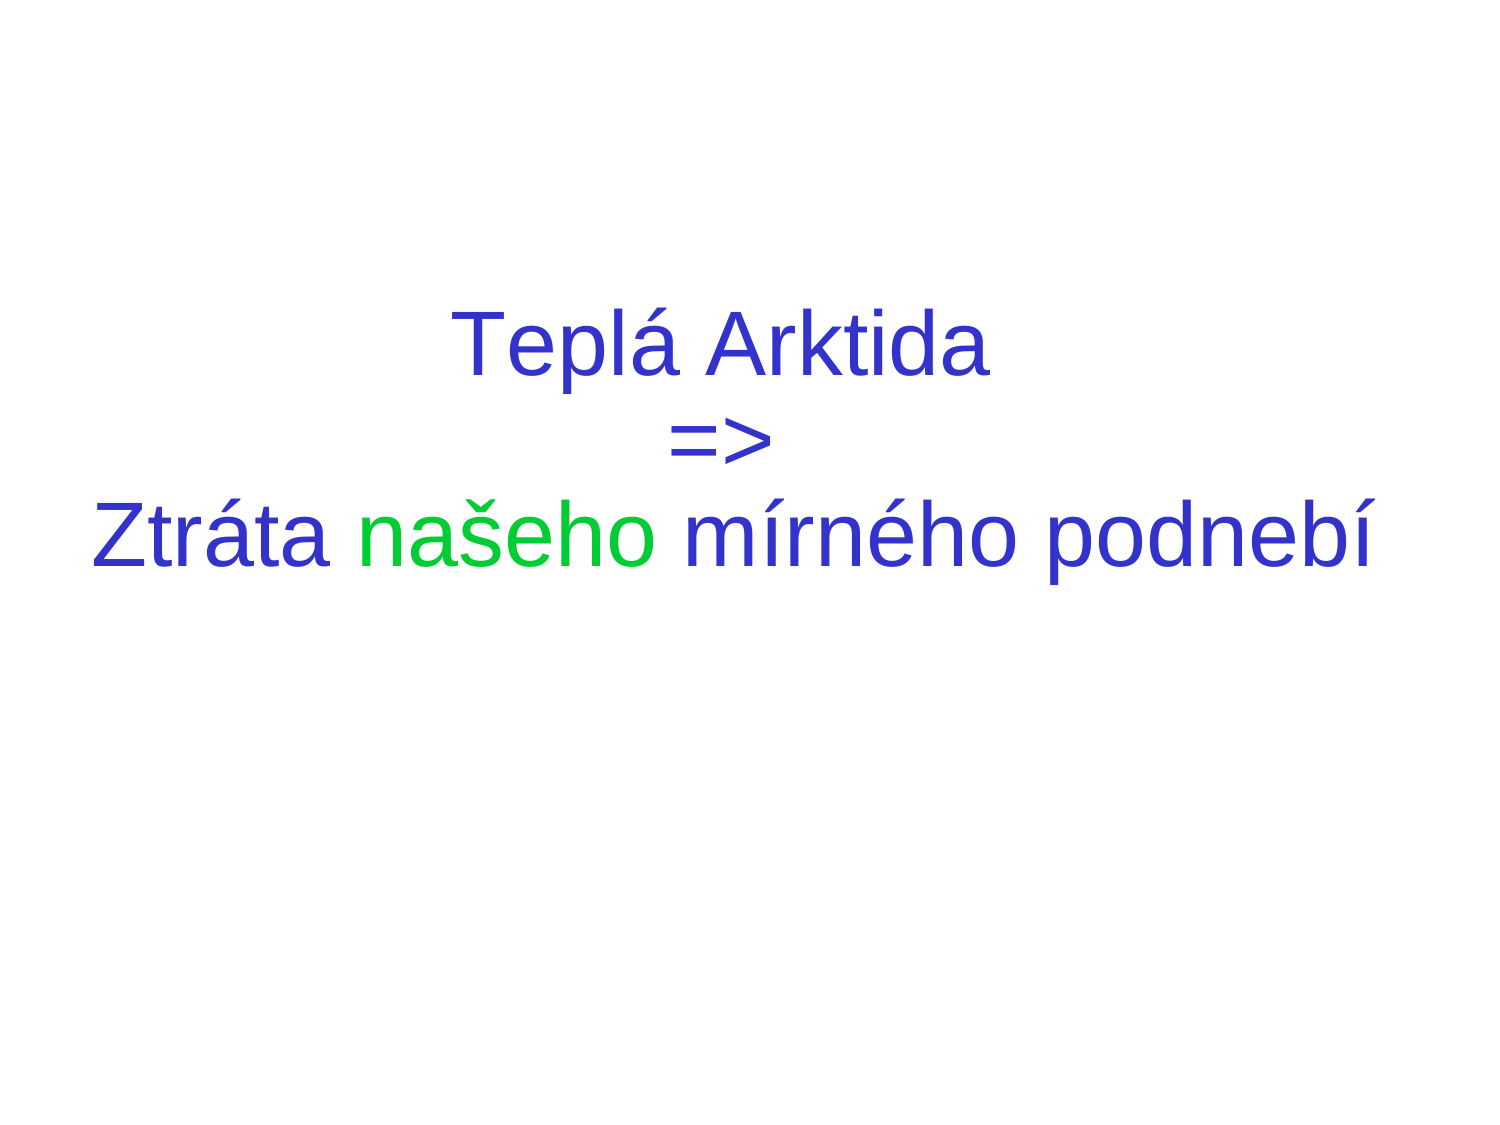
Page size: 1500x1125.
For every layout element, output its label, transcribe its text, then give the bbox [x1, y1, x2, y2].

title Teplá Arktida => Ztráta našeho mírného podnebí [59, 295, 1409, 590]
